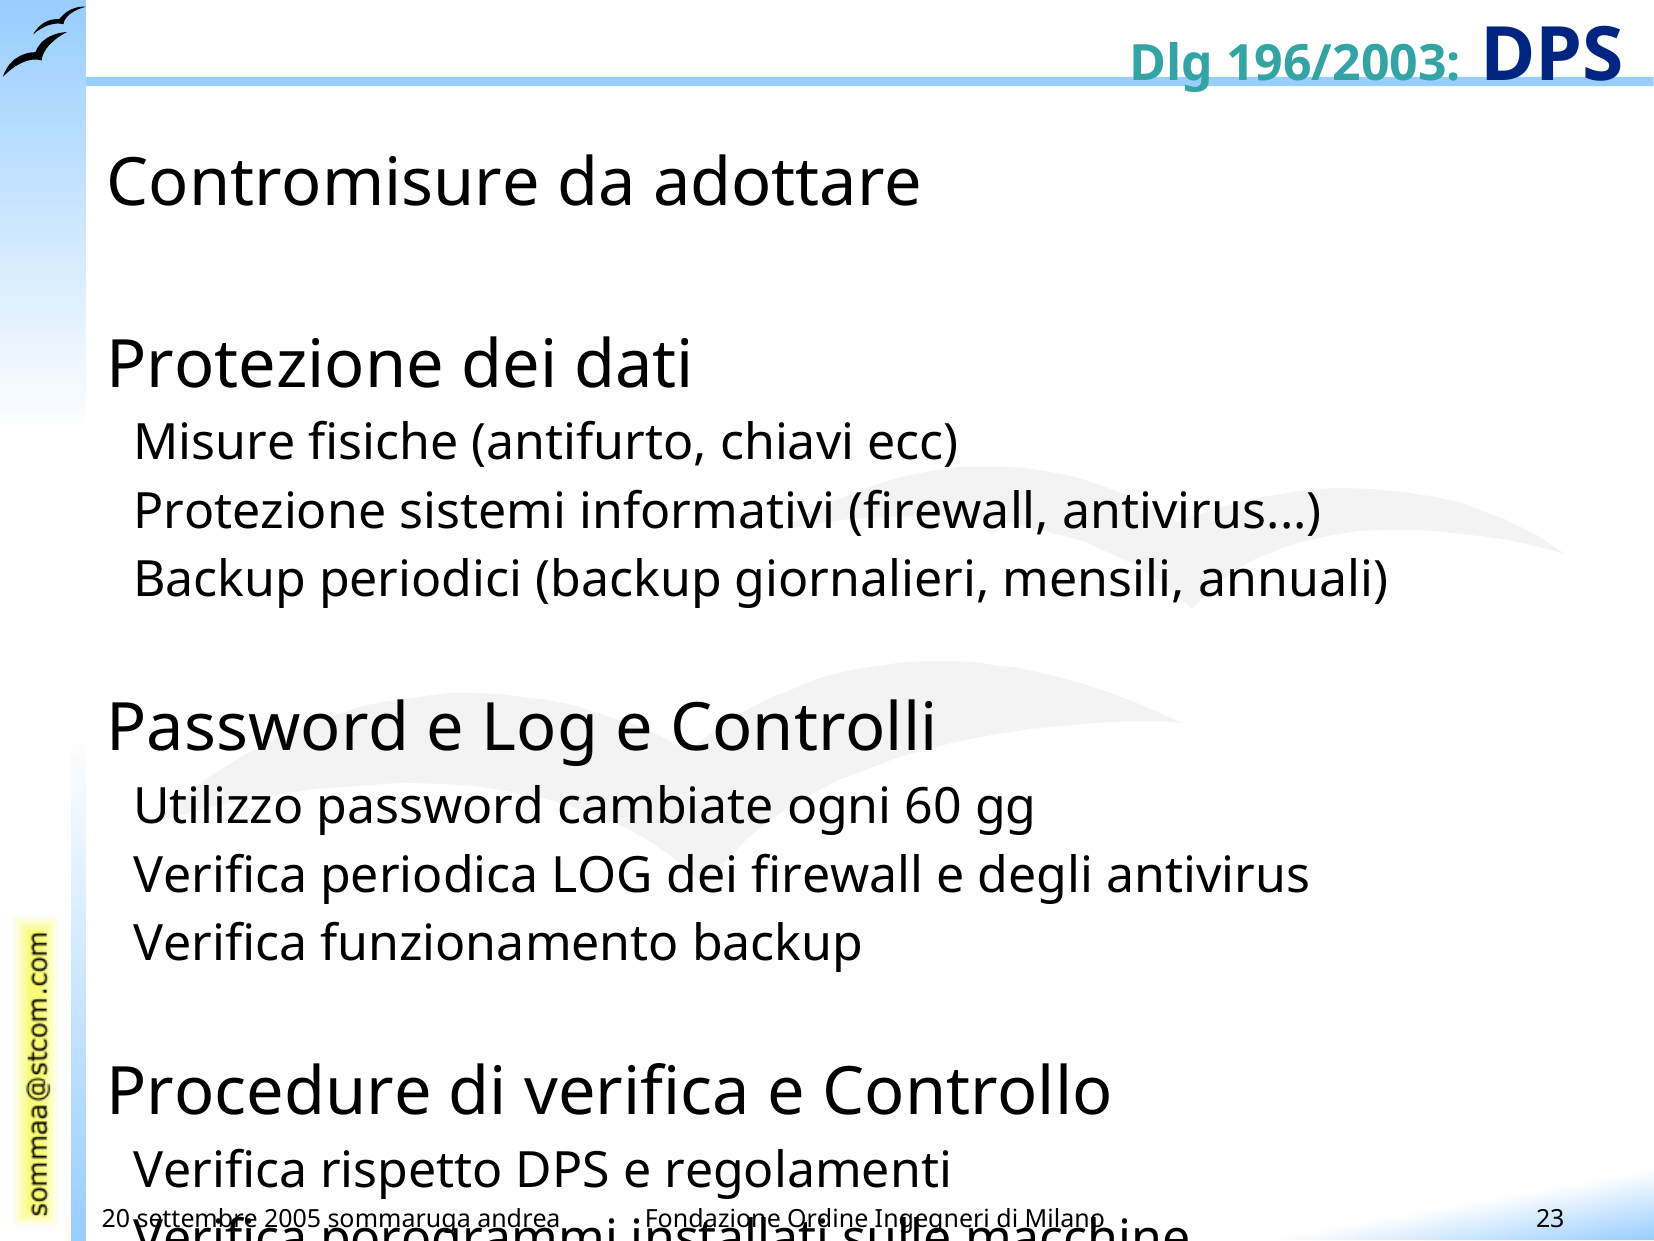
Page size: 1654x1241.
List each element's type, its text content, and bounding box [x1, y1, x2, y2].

picture [12, 915, 60, 1228]
list Contromisure da adottare Protezione dei dati Misure fisiche (antifurto, chiavi ecc) Protezione sistemi informativi (firewall, antivirus...) Backup periodici (backup giornalieri, mensili, annuali) Password e Log e Controlli Utilizzo password cambiate ogni 60 gg Verifica periodica LOG dei firewall e degli antivirus Verifica funzionamento backup Procedure di verifica e Controllo Verifica rispetto DPS e regolamenti Verifica porogrammi installati sulle macchine [85, 134, 1628, 1163]
title Dlg 196/2003: DPS [85, 0, 1654, 104]
